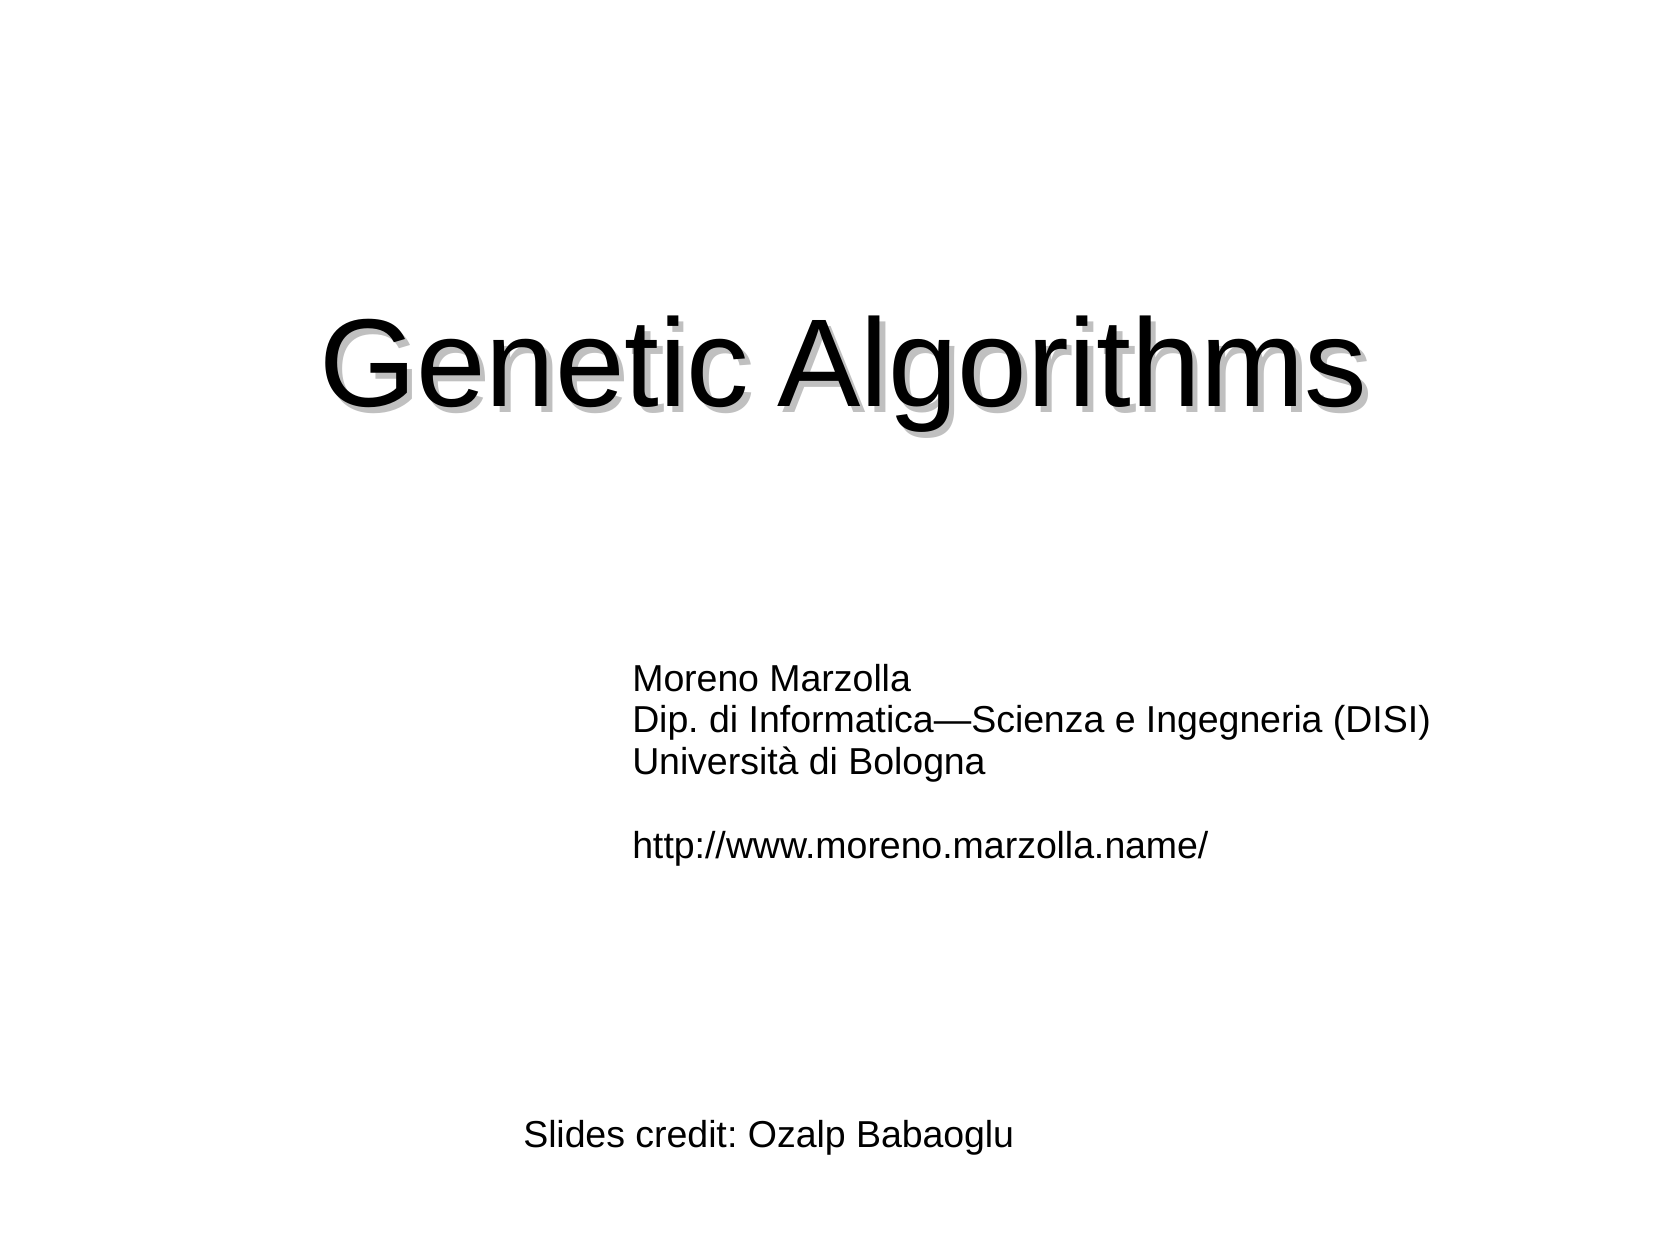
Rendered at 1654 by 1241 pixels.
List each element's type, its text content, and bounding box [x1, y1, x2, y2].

text_box Slides credit: Ozalp Babaoglu [487, 1105, 1051, 1163]
text_box Moreno Marzolla Dip. di Informatica—Scienza e Ingegneria (DISI) Università di Bologna http://www.moreno.marzolla.name/ [617, 649, 1447, 1003]
text_box Genetic Algorithms [75, 147, 1613, 441]
